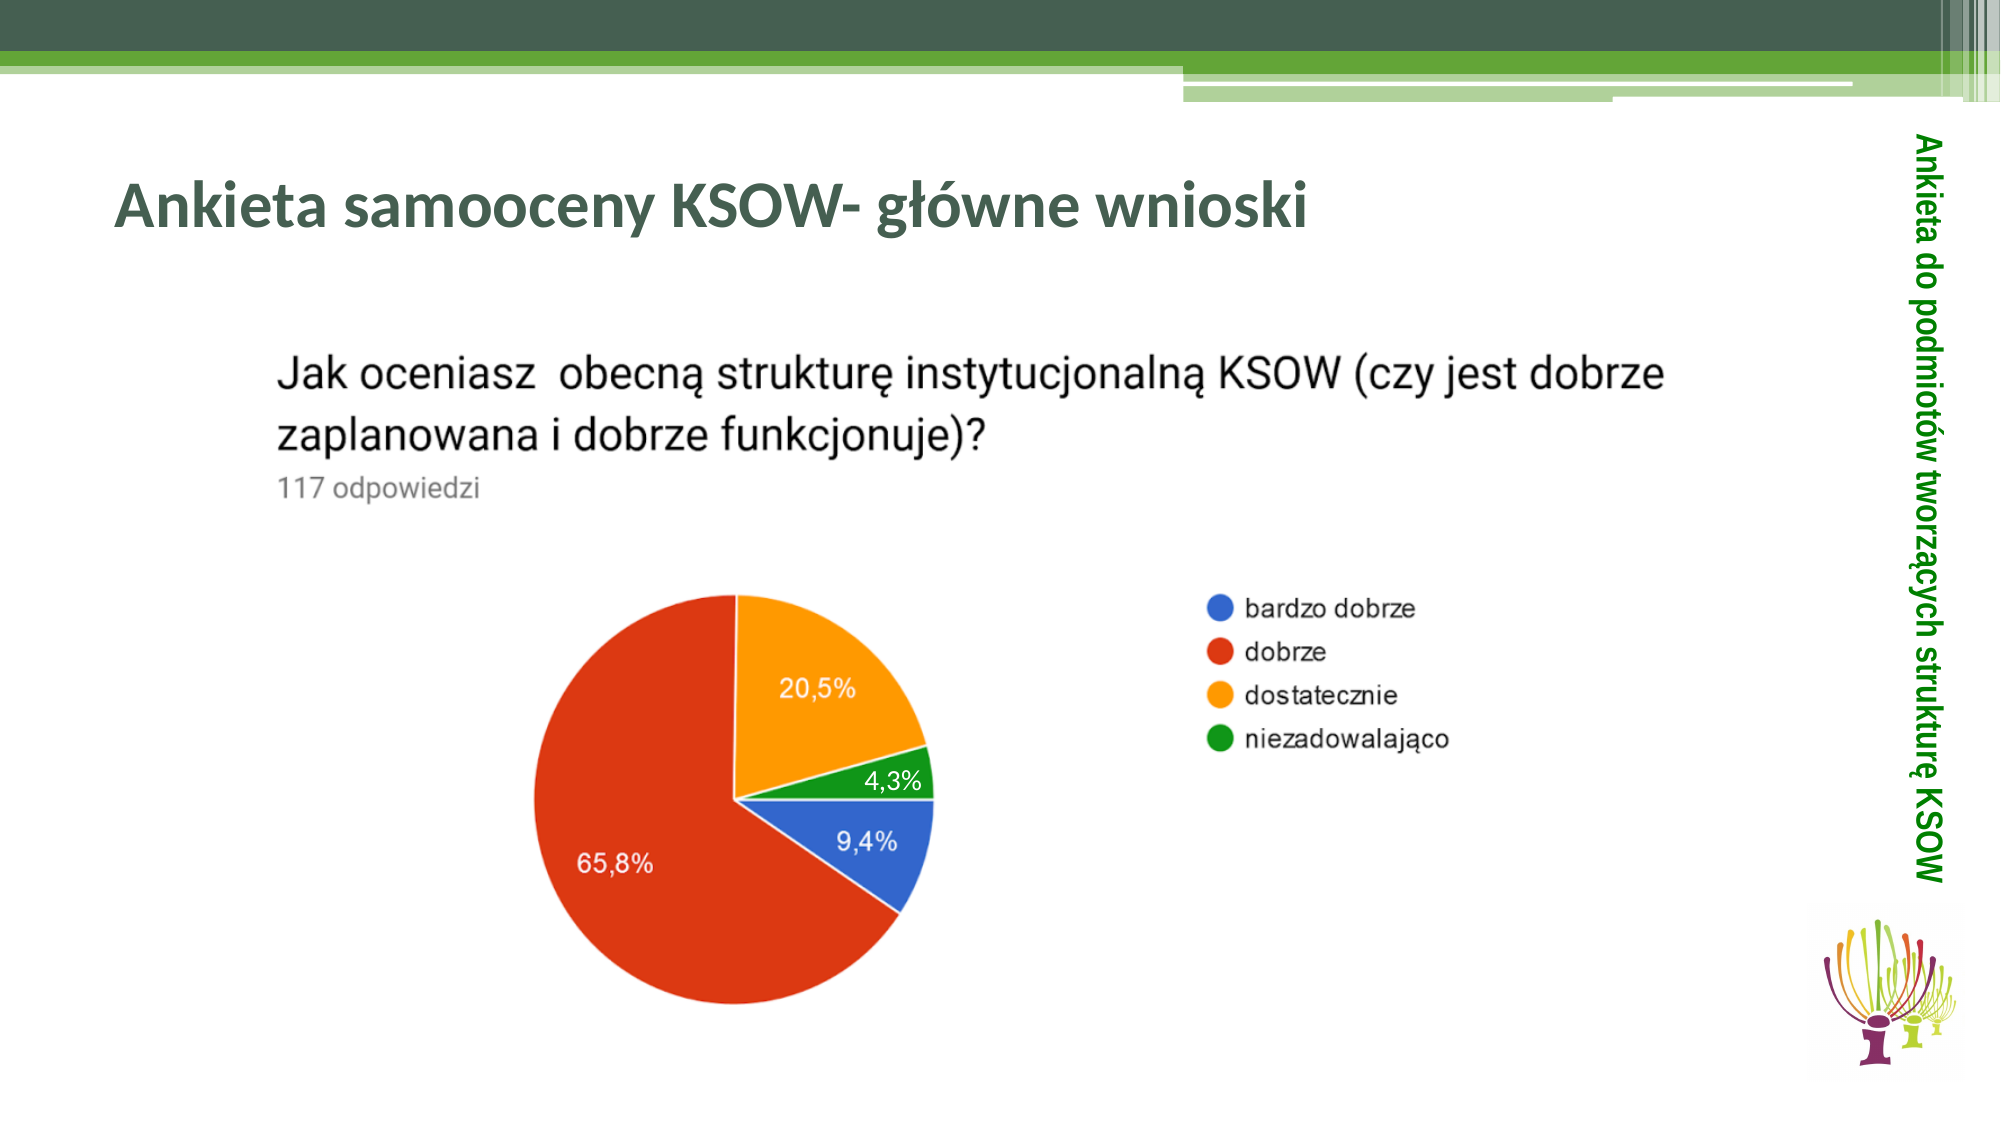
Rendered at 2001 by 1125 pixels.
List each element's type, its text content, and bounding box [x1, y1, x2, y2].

picture [1807, 903, 1965, 1082]
picture [223, 288, 1776, 1083]
title Ankieta samooceny KSOW- główne wnioski [99, 113, 1900, 289]
text_box 4,3% [849, 753, 950, 805]
text_box Ankieta do podmiotów tworzących strukturę KSOW [1901, 113, 1962, 904]
